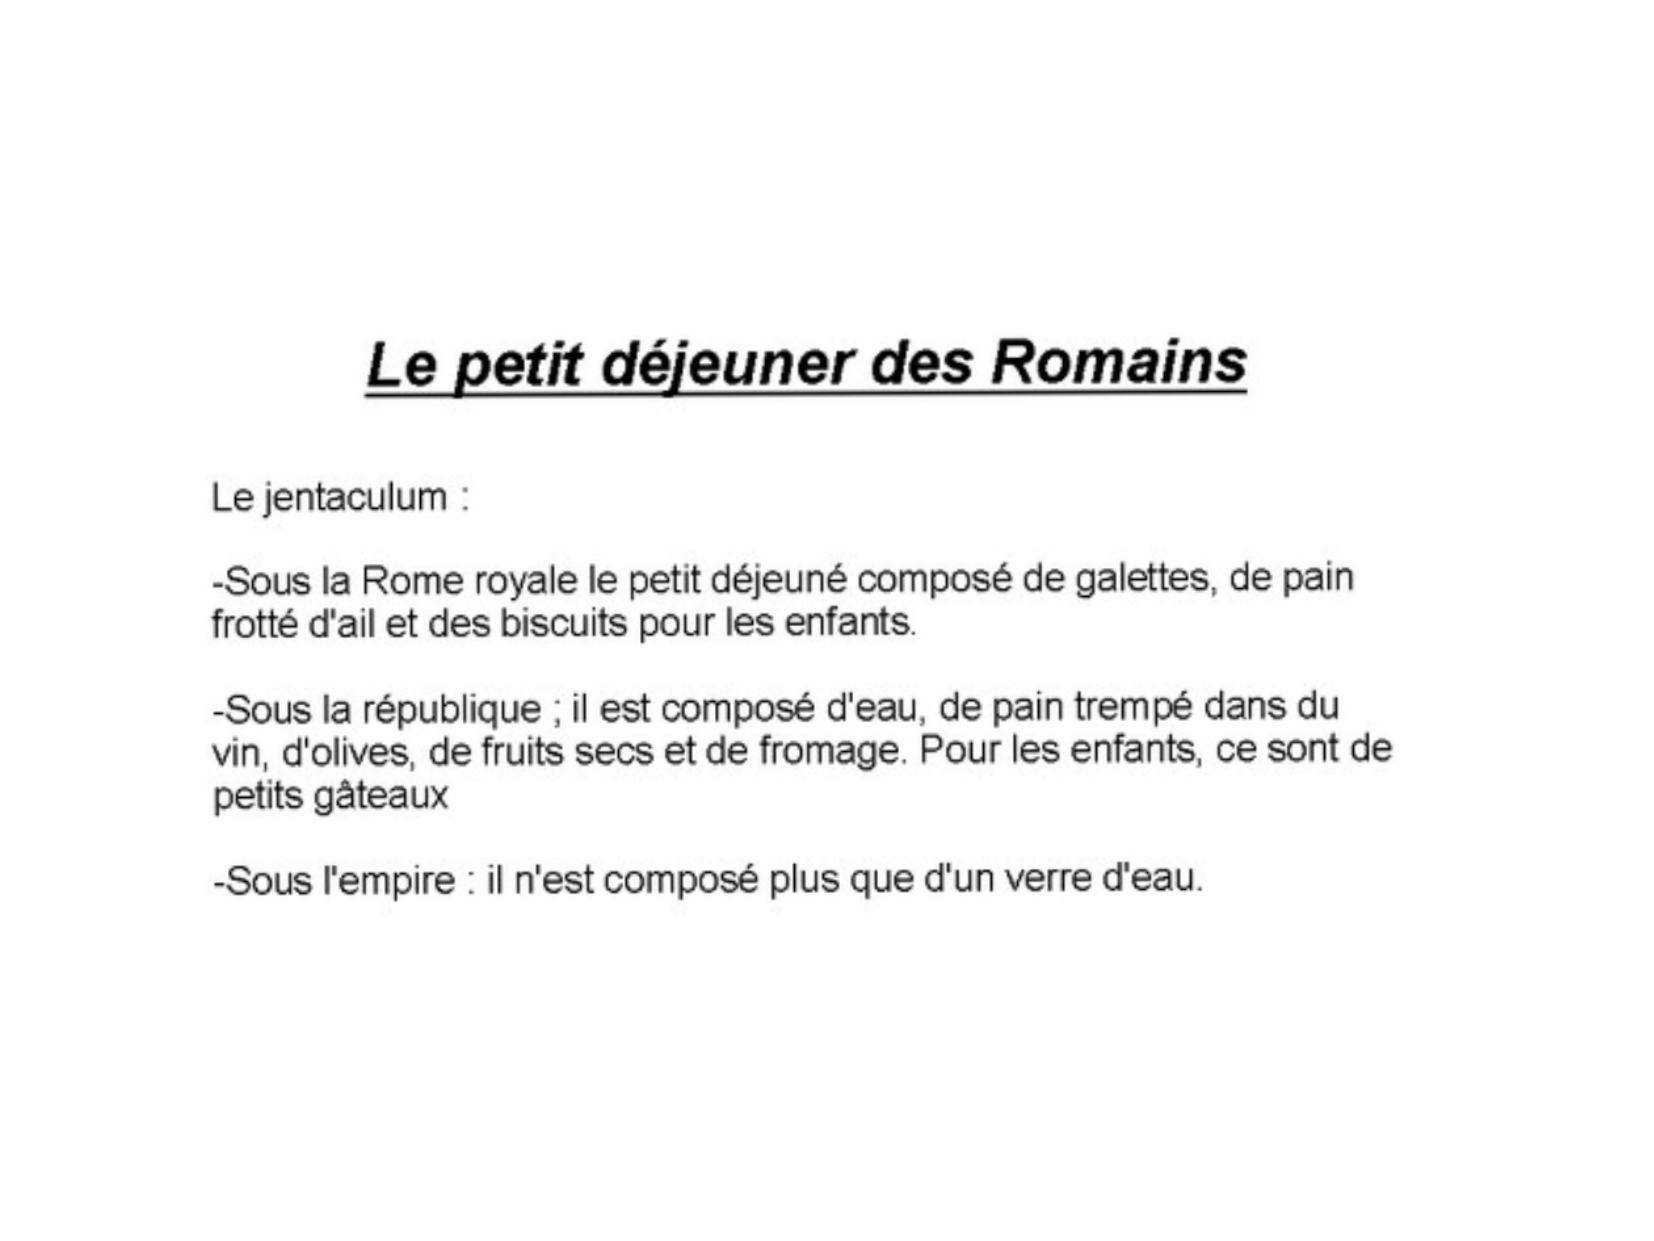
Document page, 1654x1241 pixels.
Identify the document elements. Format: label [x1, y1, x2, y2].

picture [88, 102, 1601, 1241]
